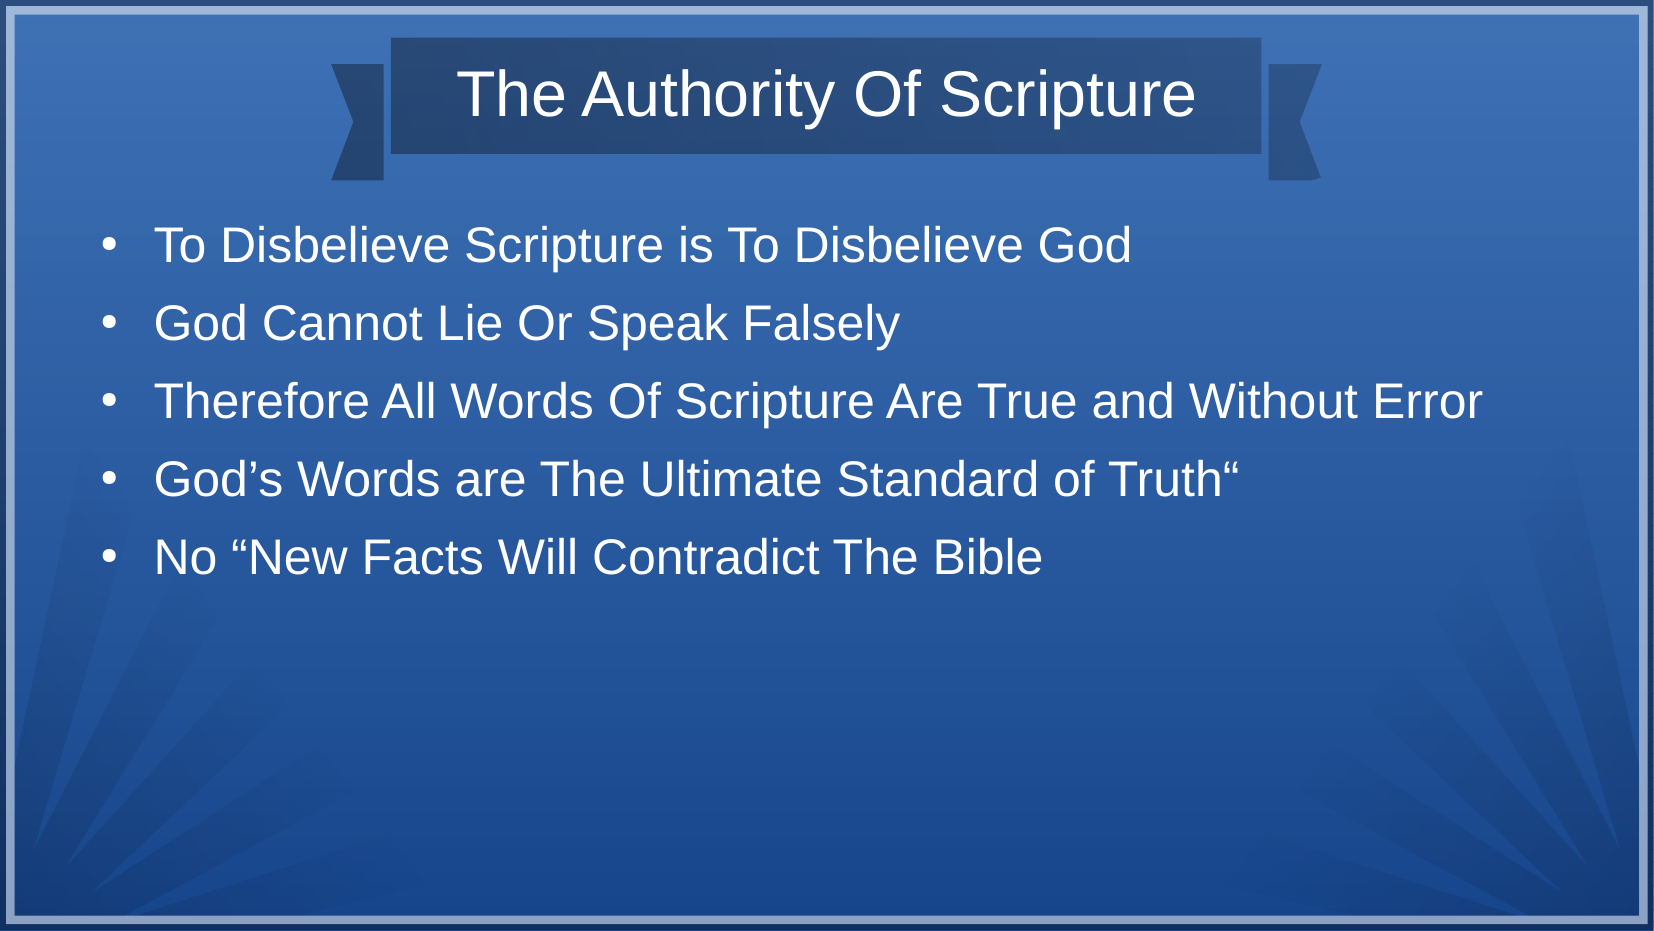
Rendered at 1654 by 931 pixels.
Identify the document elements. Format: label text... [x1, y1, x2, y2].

list To Disbelieve Scripture is To Disbelieve God God Cannot Lie Or Speak Falsely Therefore All Words Of Scripture Are True and Without Error God’s Words are The Ultimate Standard of Truth“ No “New Facts Will Contradict The Bible [82, 217, 1571, 758]
title The Authority Of Scripture [389, 35, 1264, 154]
